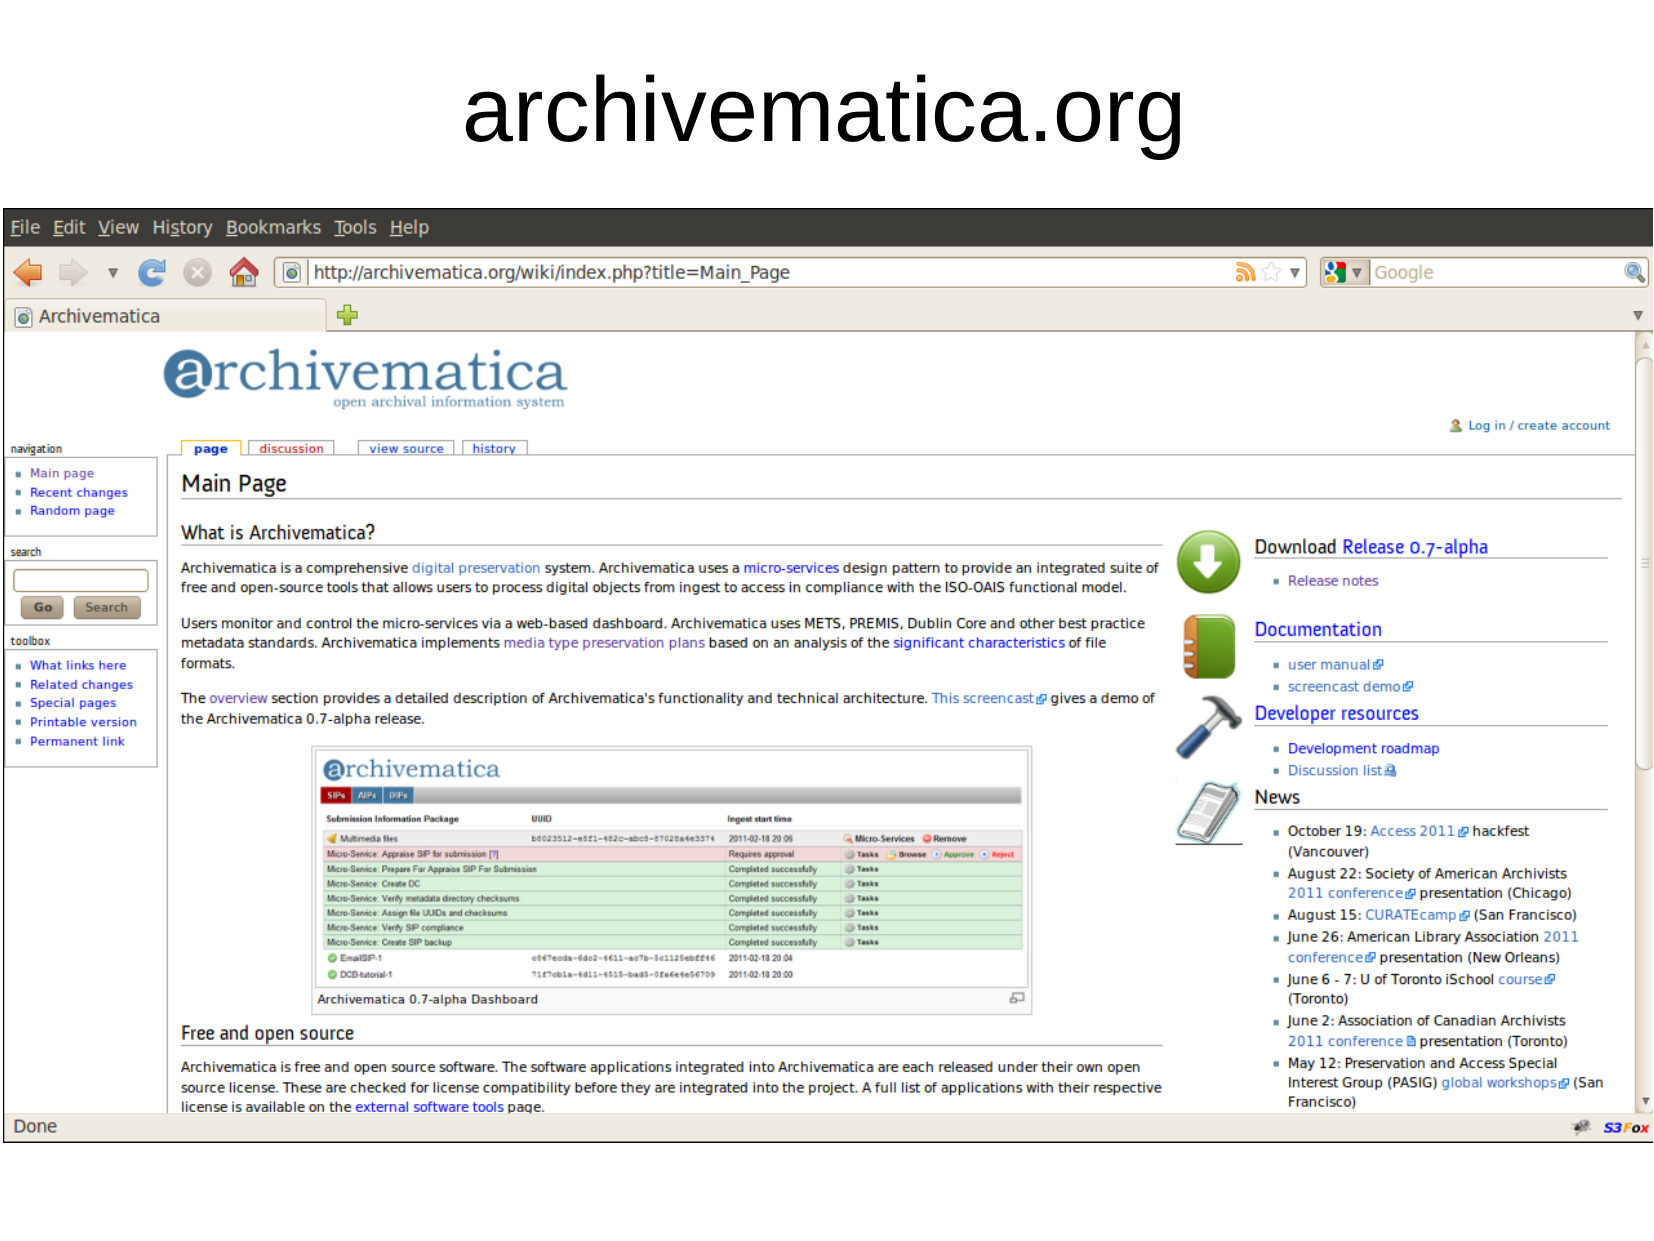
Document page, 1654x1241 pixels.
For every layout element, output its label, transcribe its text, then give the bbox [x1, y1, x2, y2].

picture [3, 208, 1653, 1143]
title archivematica.org [82, 15, 1568, 205]
